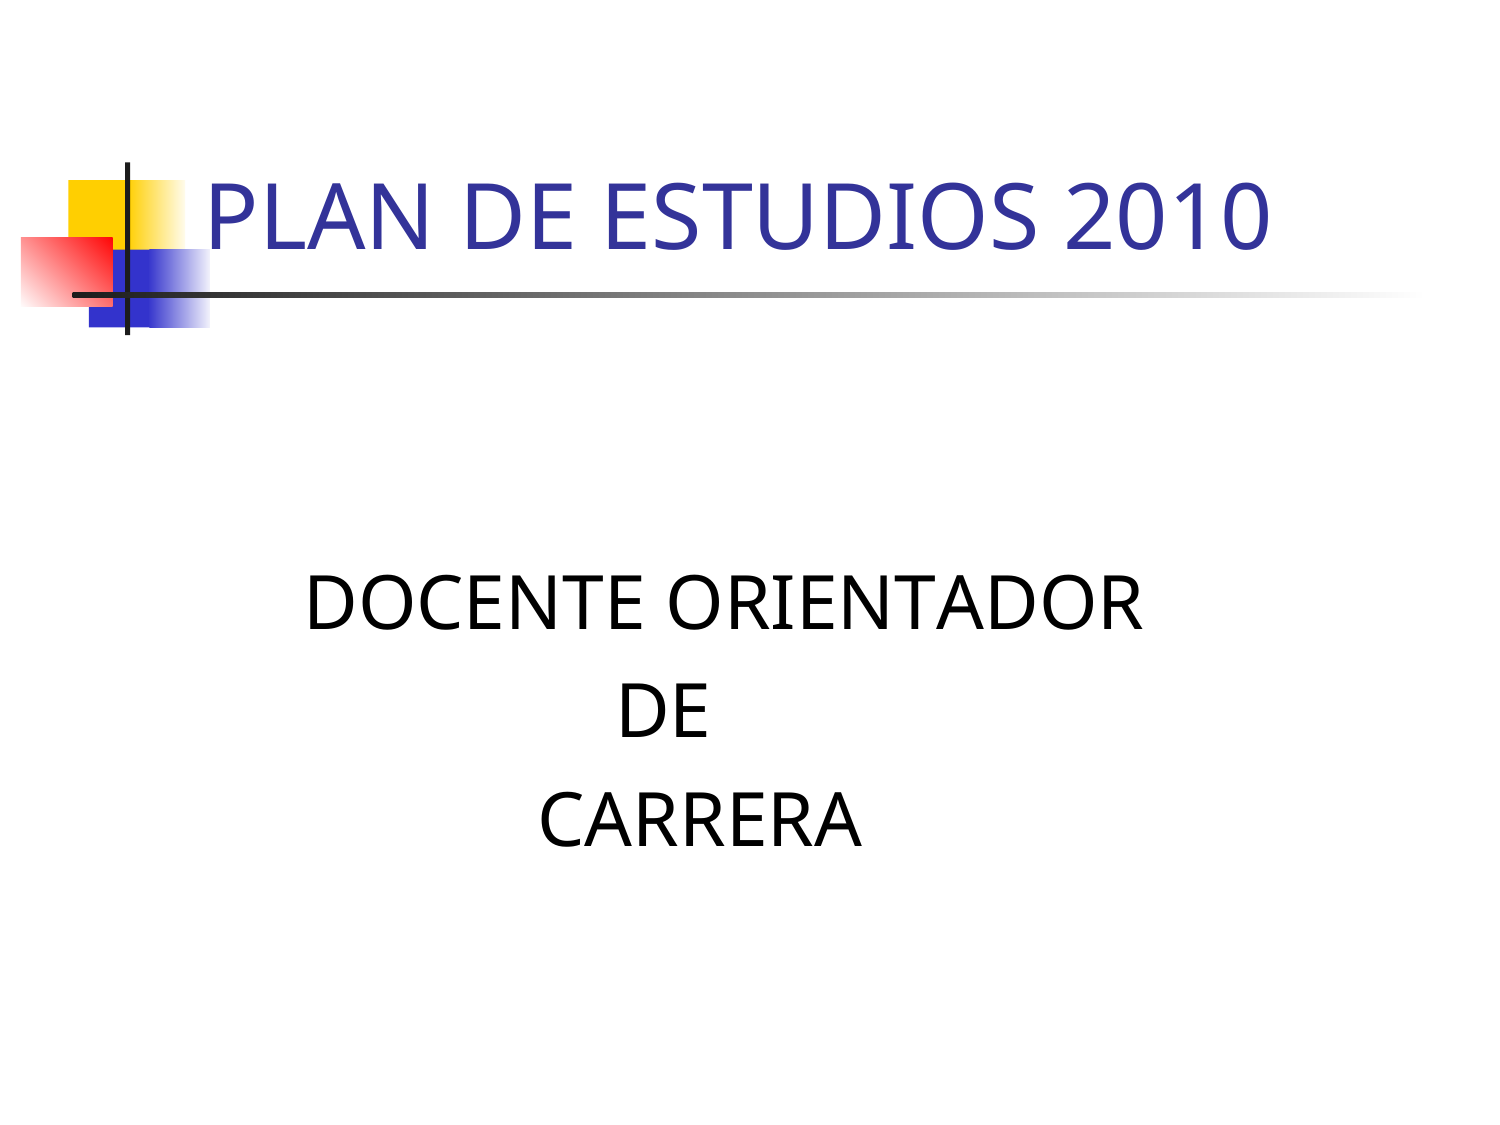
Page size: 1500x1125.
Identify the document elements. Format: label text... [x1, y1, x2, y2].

list DOCENTE ORIENTADOR DE CARRERA [112, 395, 1388, 1071]
title PLAN DE ESTUDIOS 2010 [188, 35, 1468, 276]
